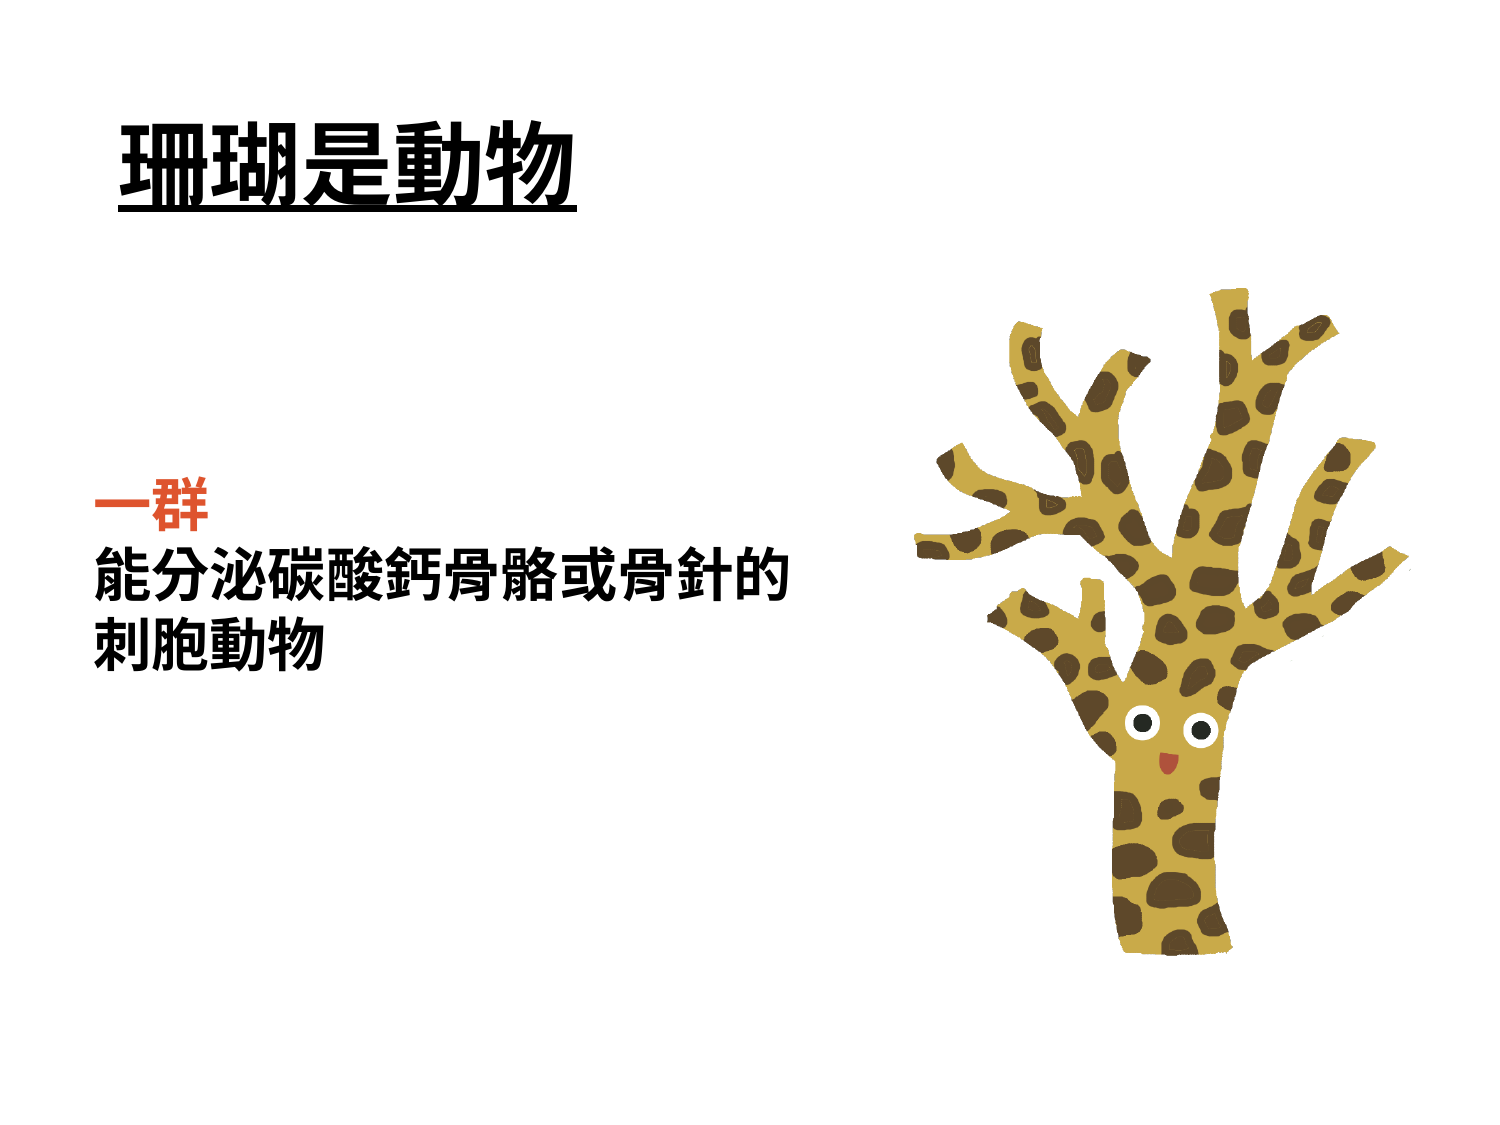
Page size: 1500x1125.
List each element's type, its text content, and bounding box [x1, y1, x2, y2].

title 珊瑚是動物 [103, 59, 1397, 278]
text_box 一群 能分泌碳酸鈣骨骼或骨針的 刺胞動物 [78, 461, 807, 686]
picture [887, 277, 1430, 969]
